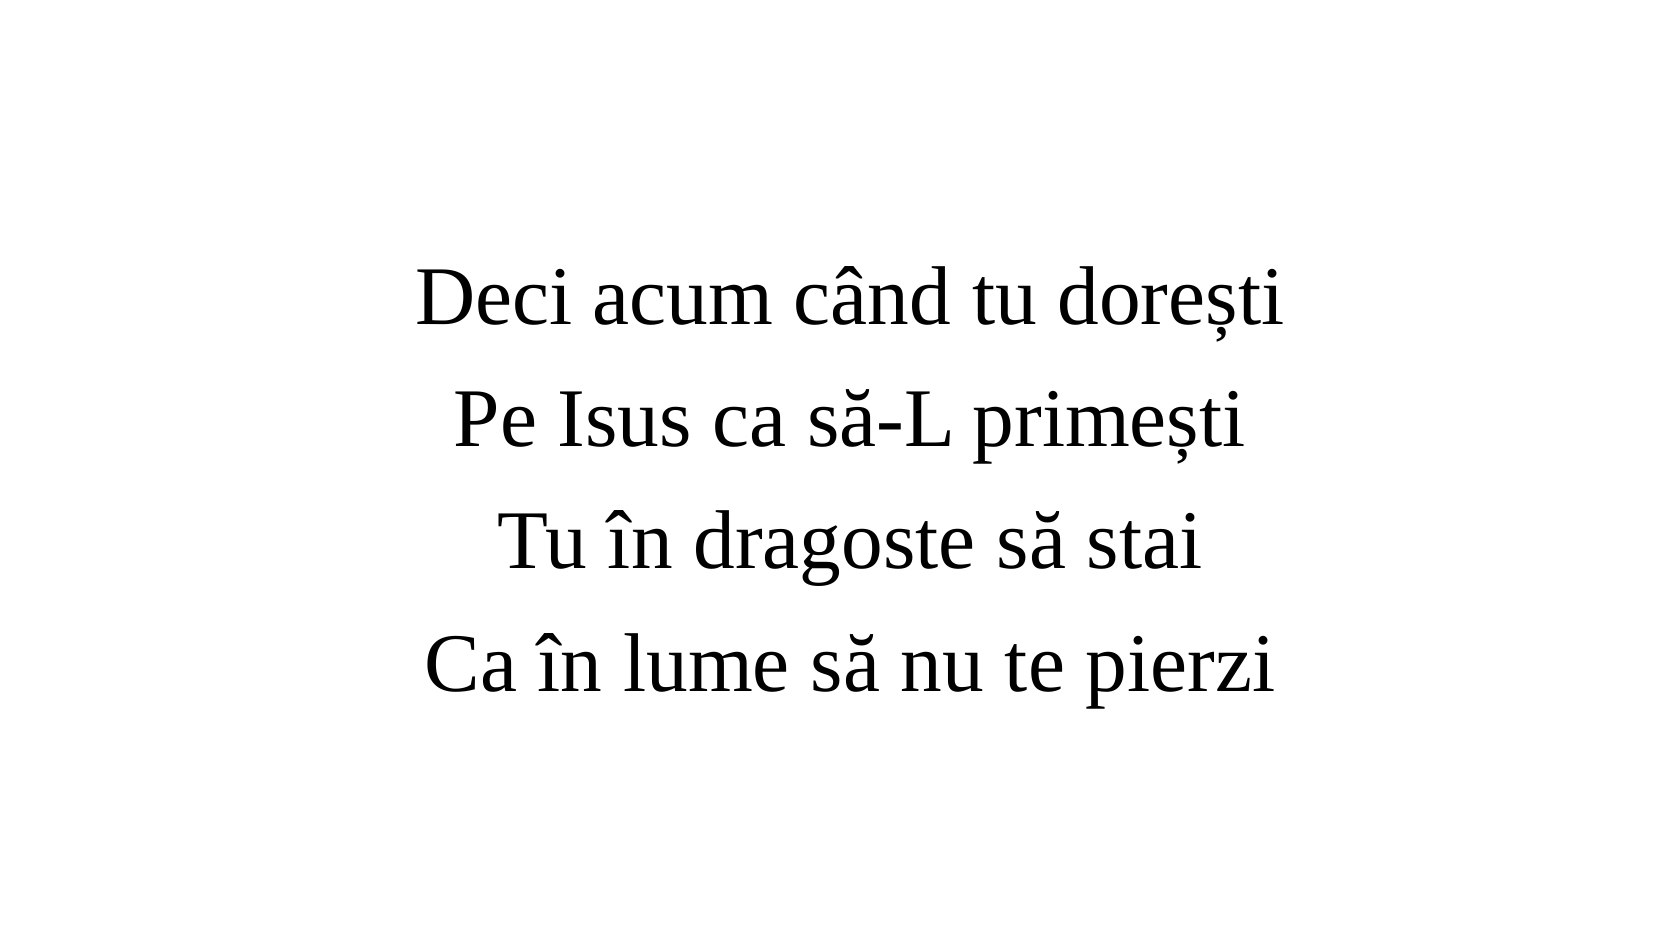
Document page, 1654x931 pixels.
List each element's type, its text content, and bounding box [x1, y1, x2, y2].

subtitle Deci acum când tu dorești Pe Isus ca să-L primești Tu în dragoste să stai Ca în lume să nu te pierzi [200, 237, 1501, 712]
